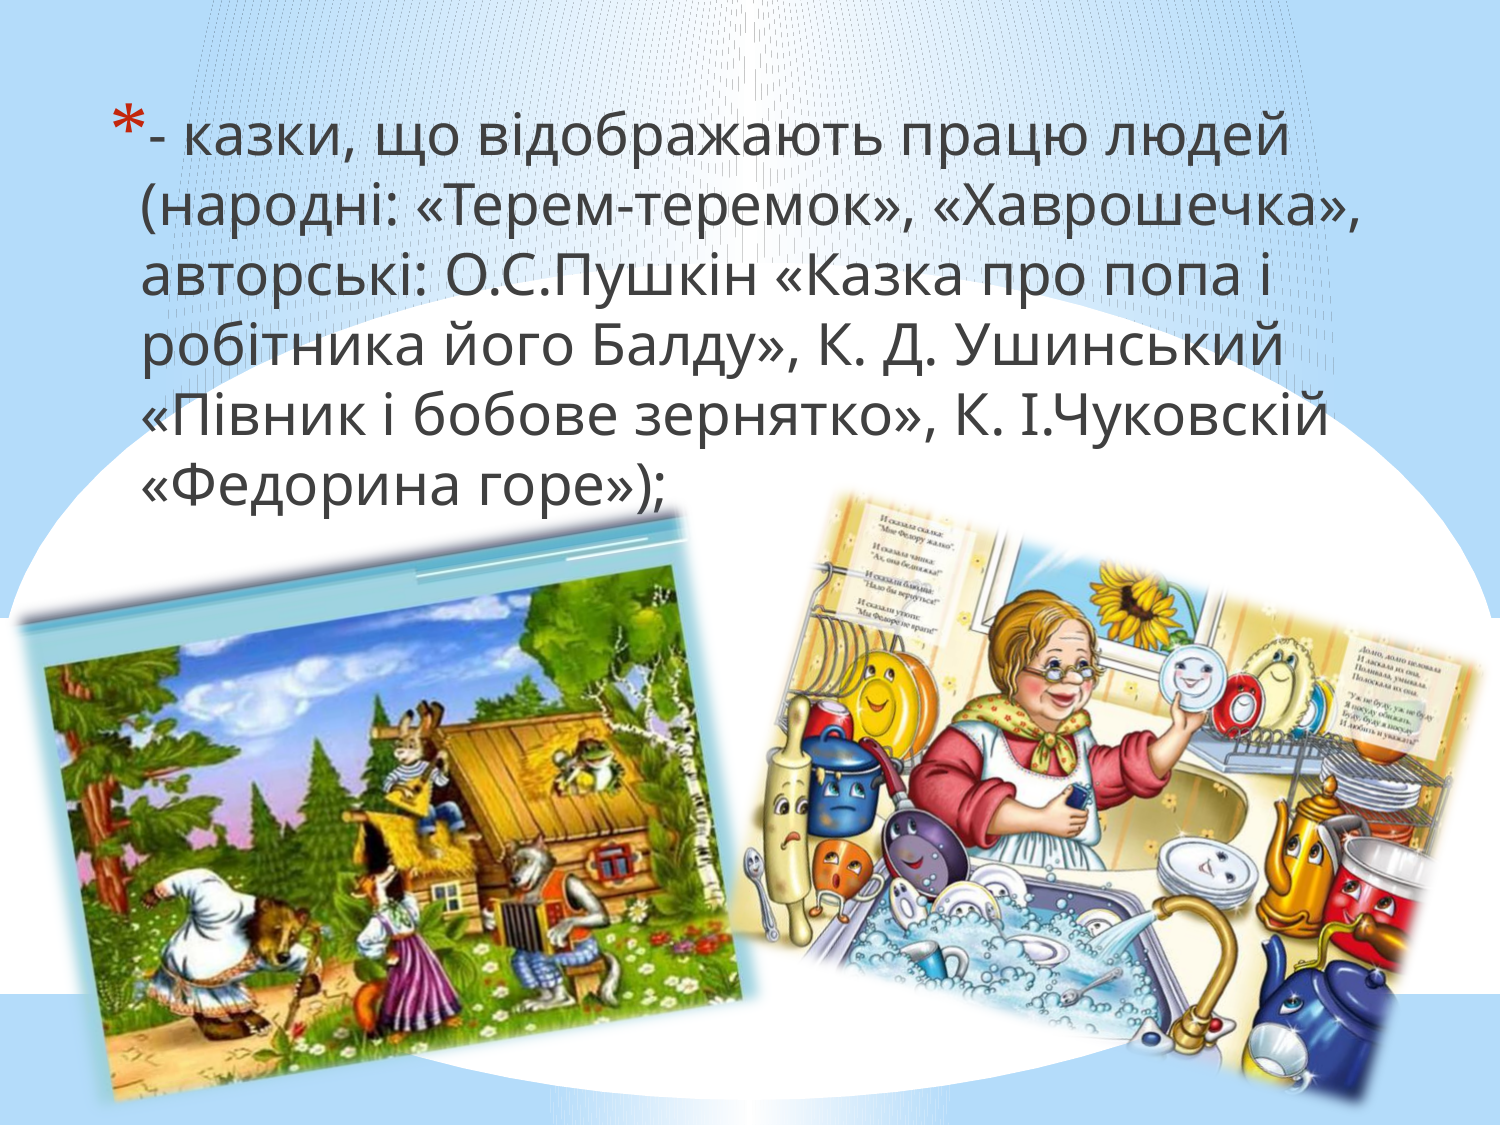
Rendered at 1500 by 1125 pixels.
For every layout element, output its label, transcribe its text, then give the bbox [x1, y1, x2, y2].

list - казки, що відображають працю людей (народні: «Терем-теремок», «Хаврошечка», авторські: О.С.Пушкін «Казка про попа і робітника його Балду», К. Д. Ушинський «Півник і бобове зернятко», К. І.Чуковскій «Федорина горе»); [88, 90, 1439, 491]
picture [0, 473, 1500, 1125]
